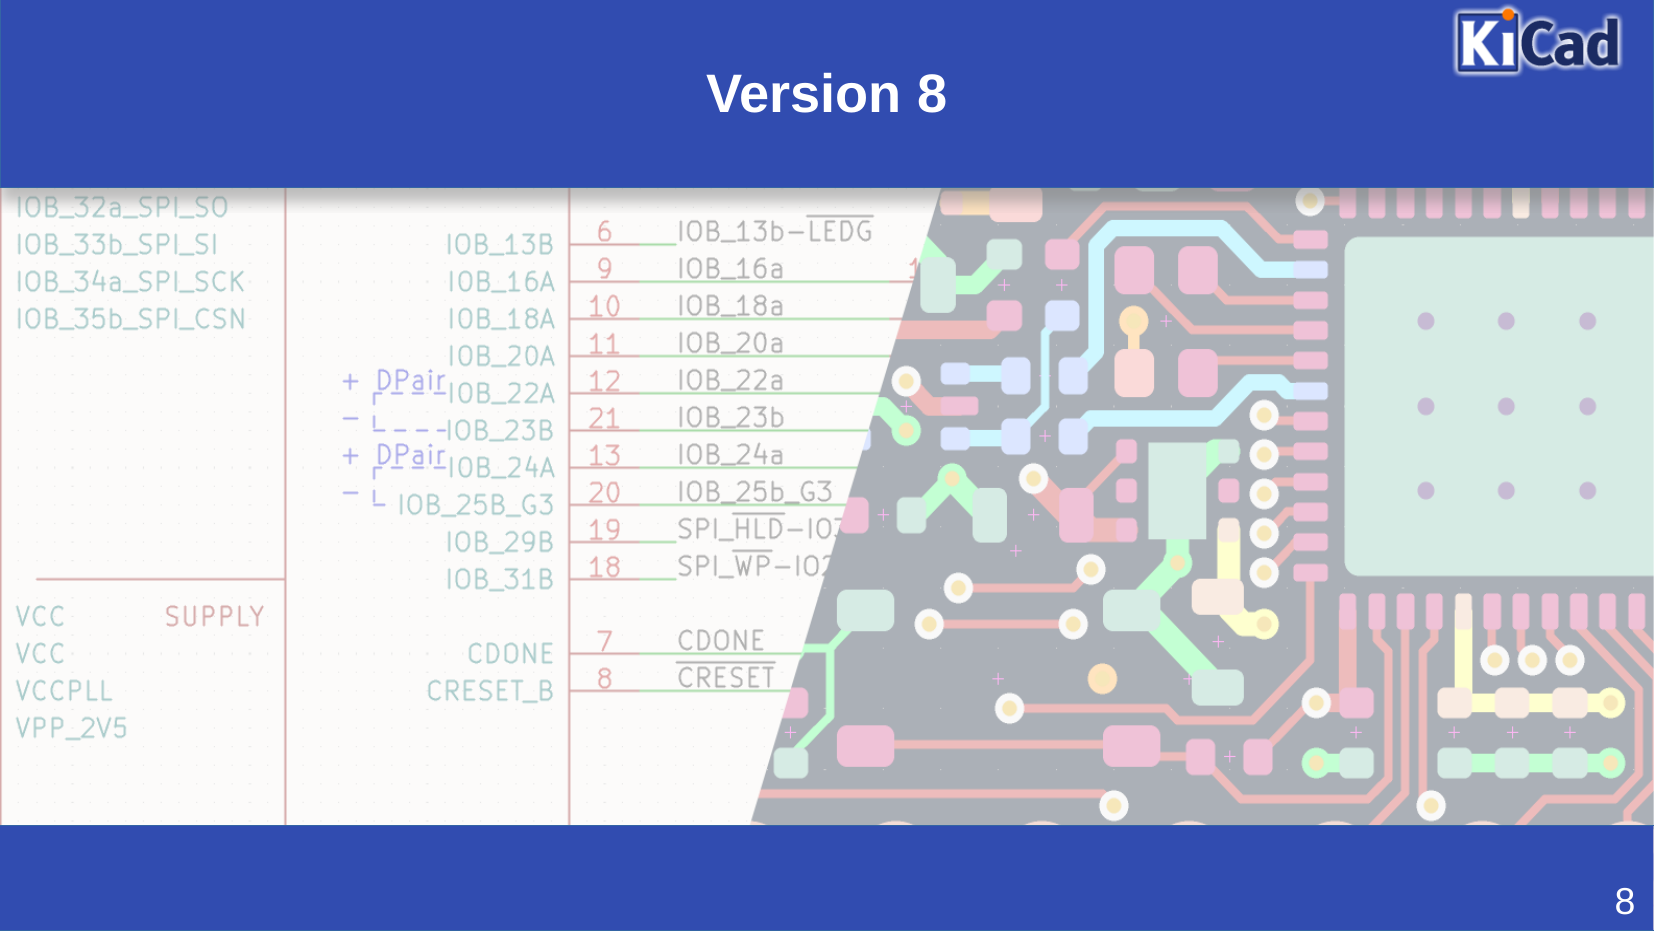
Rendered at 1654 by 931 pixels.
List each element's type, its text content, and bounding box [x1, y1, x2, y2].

text_box <number> [1387, 873, 1651, 931]
text_box Version 8 [0, 0, 1654, 188]
picture [0, 188, 1654, 825]
picture [1412, 0, 1654, 92]
text_box [0, 825, 1654, 931]
table_header [1101, 848, 1624, 905]
table_header [578, 848, 1101, 905]
table_header [55, 848, 578, 905]
